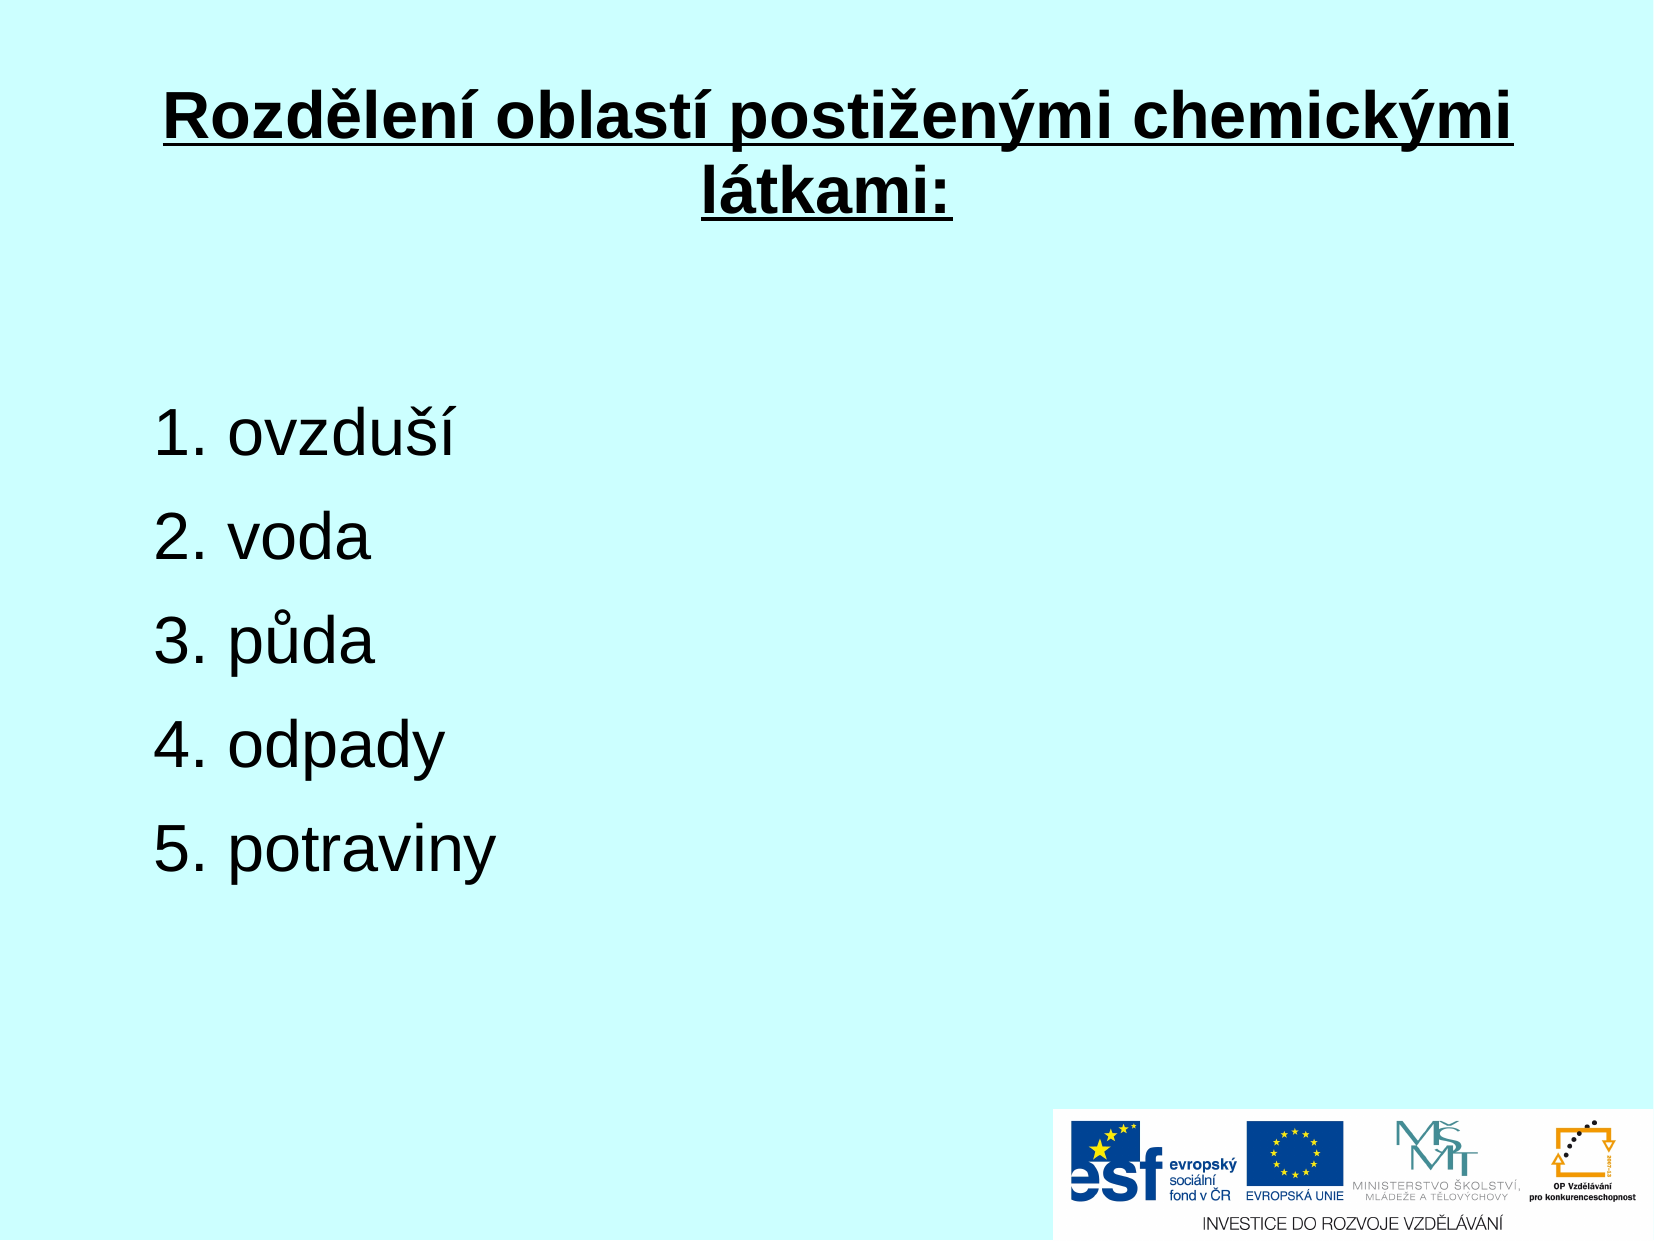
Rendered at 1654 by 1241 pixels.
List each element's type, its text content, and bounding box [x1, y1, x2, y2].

title Rozdělení oblastí postiženými chemickými látkami: [82, 49, 1571, 257]
picture [1053, 1109, 1654, 1241]
list 1. ovzduší 2. voda 3. půda 4. odpady 5. potraviny [82, 290, 1571, 1109]
